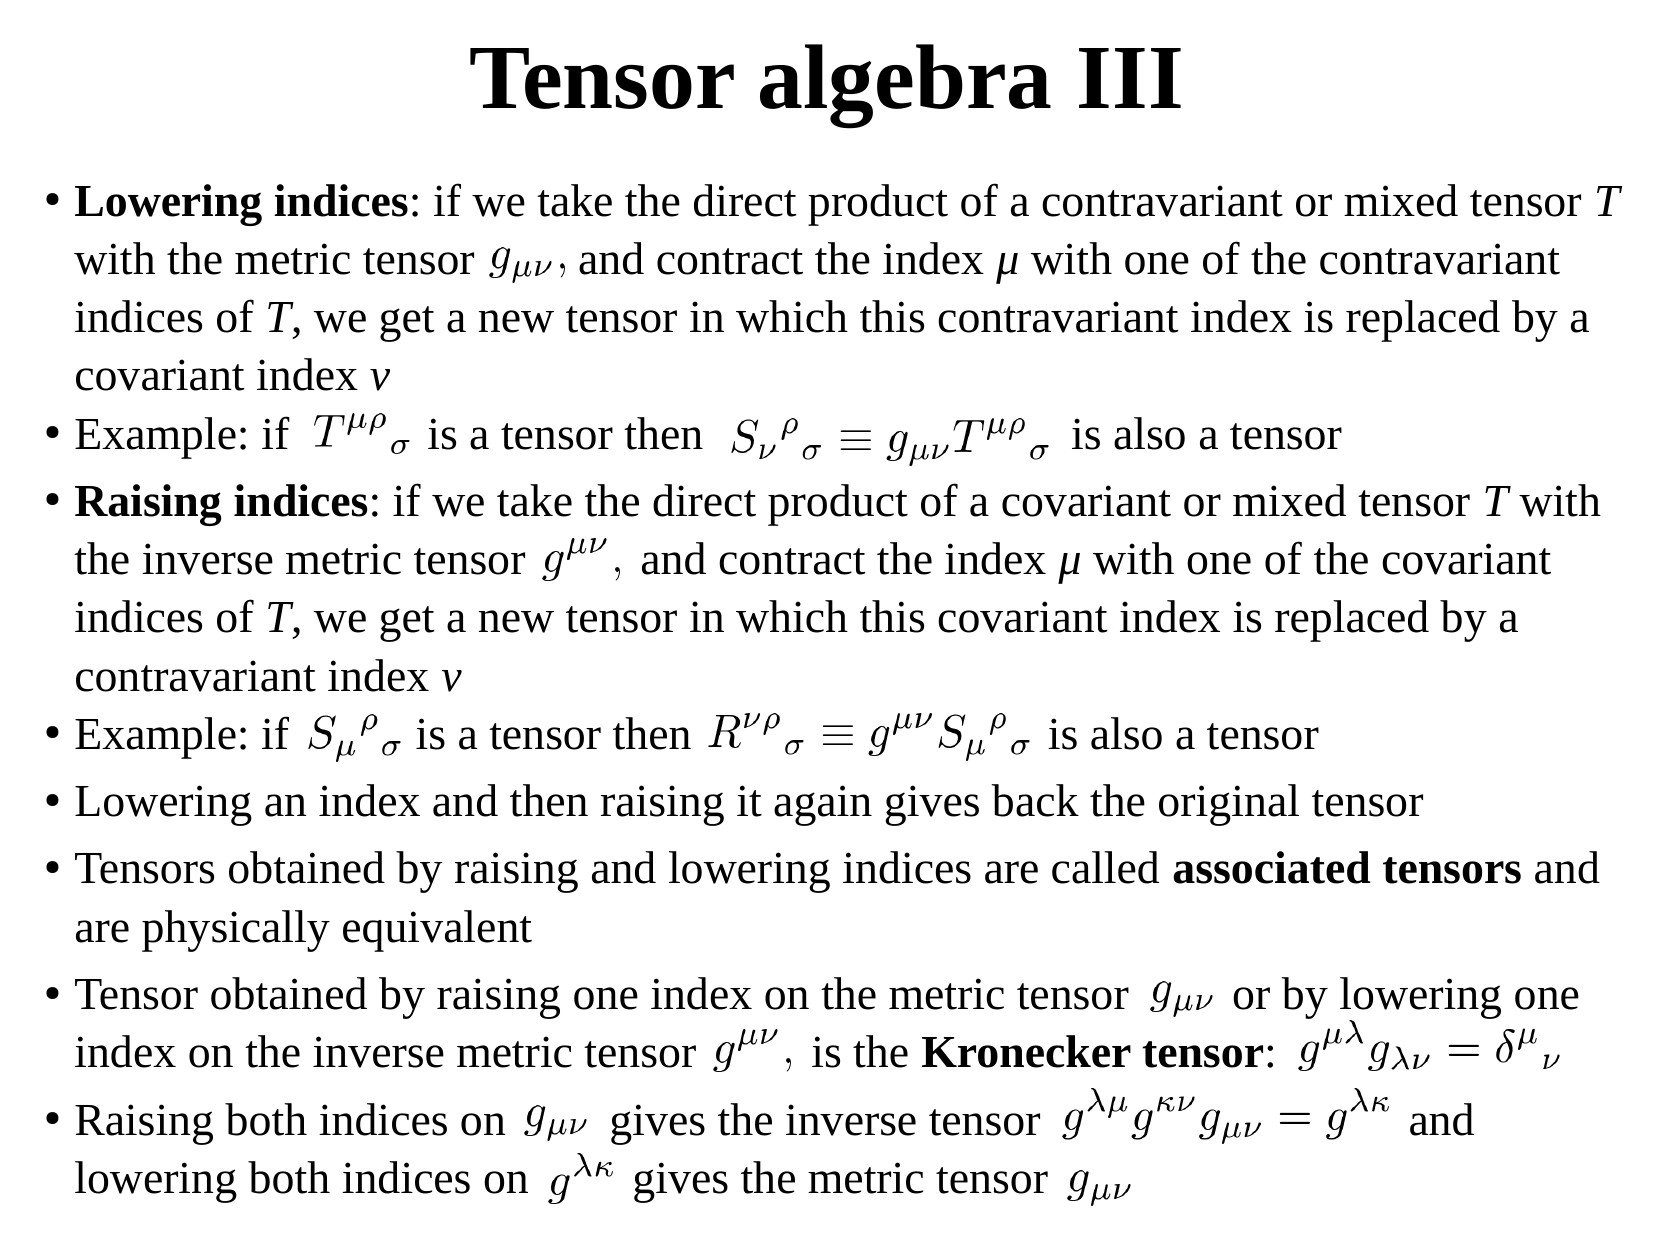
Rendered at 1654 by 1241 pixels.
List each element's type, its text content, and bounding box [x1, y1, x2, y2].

picture [1298, 1020, 1560, 1071]
picture [313, 413, 410, 454]
picture [1062, 1088, 1389, 1144]
picture [308, 714, 401, 762]
picture [708, 713, 1030, 761]
picture [548, 1153, 613, 1204]
picture [489, 247, 565, 283]
title Tensor algebra III [82, 11, 1571, 129]
picture [524, 1105, 587, 1141]
list Lowering indices: if we take the direct product of a contravariant or mixed tensor T with the metric tensor and contract the index μ with one of the contravariant indices of T, we get a new tensor in which this contravariant index is replaced by a covariant index ν Example: if is a tensor then is also a tensor Raising indices: if we take the direct product of a covariant or mixed tensor T with the inverse metric tensor and contract the index μ with one of the covariant indices of T, we get a new tensor in which this covariant index is replaced by a contravariant index ν Example: if is a tensor then is also a tensor Lowering an index and then raising it again gives back the original tensor Tensors obtained by raising and lowering indices are called associated tensors and are physically equivalent Tensor obtained by raising one index on the metric tensor or by lowering one index on the inverse metric tensor is the Kronecker tensor: Raising both indices on gives the inverse tensor and lowering both indices on gives the metric tensor [44, 167, 1620, 1204]
picture [542, 538, 620, 581]
picture [1067, 1170, 1131, 1206]
picture [1150, 981, 1213, 1017]
picture [713, 1029, 791, 1072]
picture [731, 418, 1049, 466]
